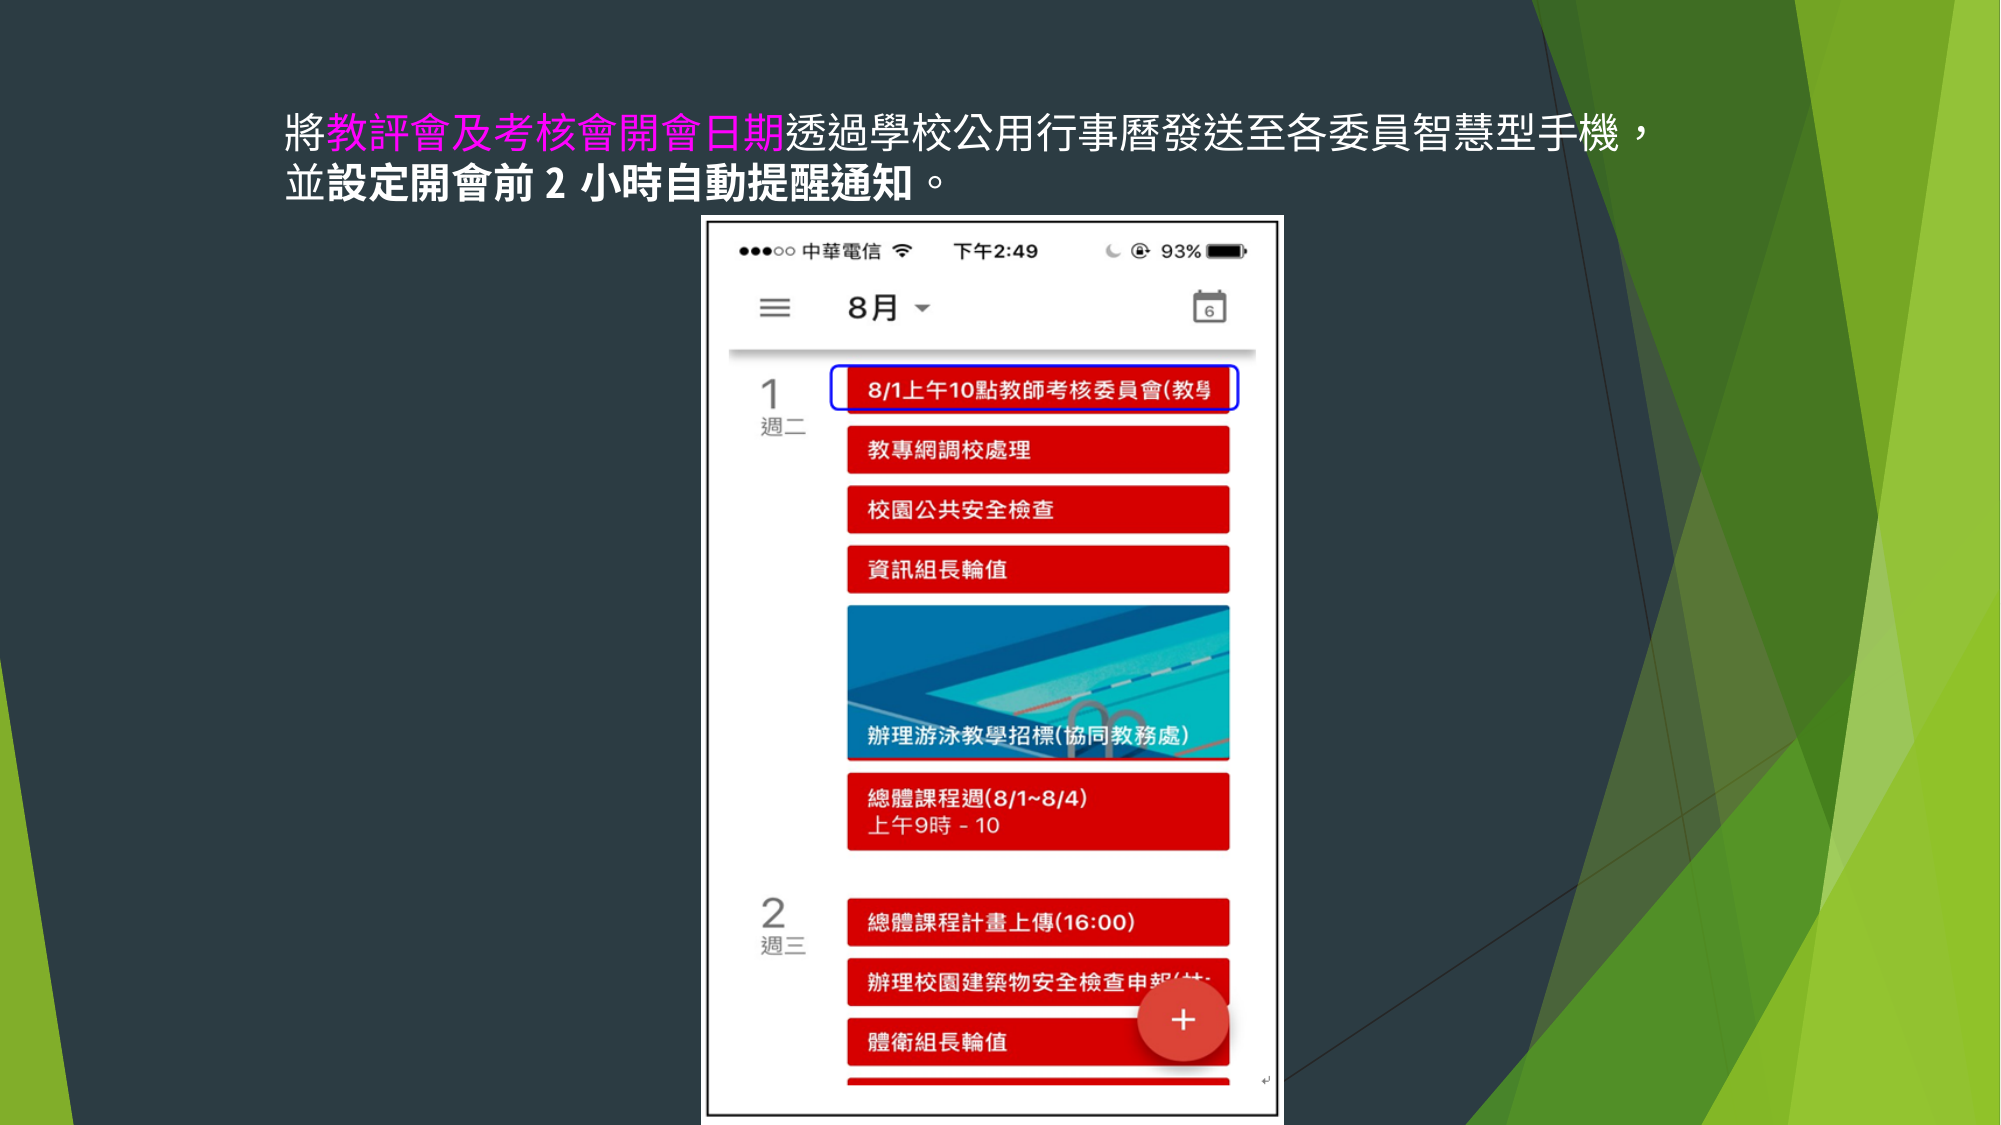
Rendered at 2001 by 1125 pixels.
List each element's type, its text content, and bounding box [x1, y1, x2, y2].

picture [701, 215, 1284, 1125]
text_box 將教評會及考核會開會日期透過學校公用行事曆發送至各委員智慧型手機， 並設定開會前2小時自動提醒通知。 [113, 99, 1873, 215]
